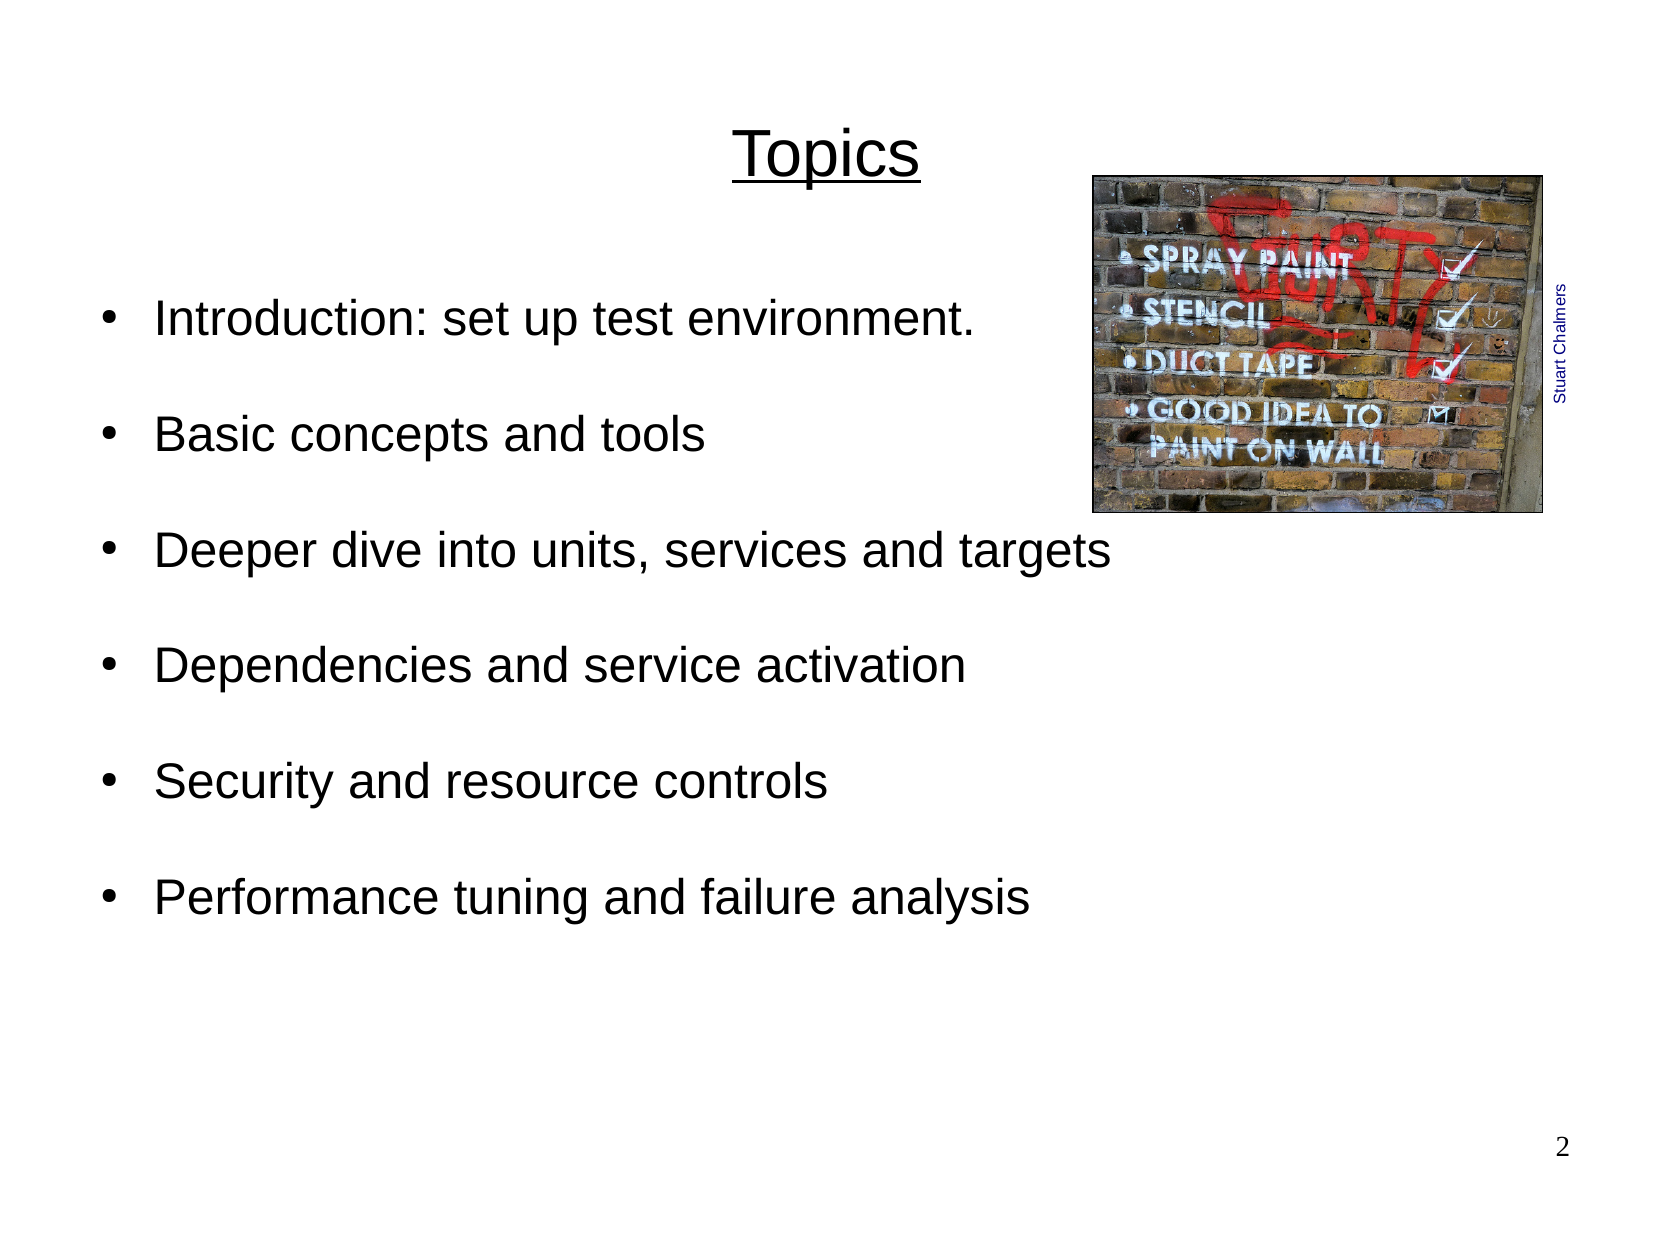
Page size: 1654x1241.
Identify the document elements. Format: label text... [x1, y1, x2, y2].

picture [1092, 175, 1543, 513]
text_box Stuart Chalmers [1542, 268, 1577, 420]
list Introduction: set up test environment. Basic concepts and tools Deeper dive into units, services and targets Dependencies and service activation Security and resource controls Performance tuning and failure analysis [82, 290, 1571, 1010]
title Topics [82, 49, 1571, 257]
